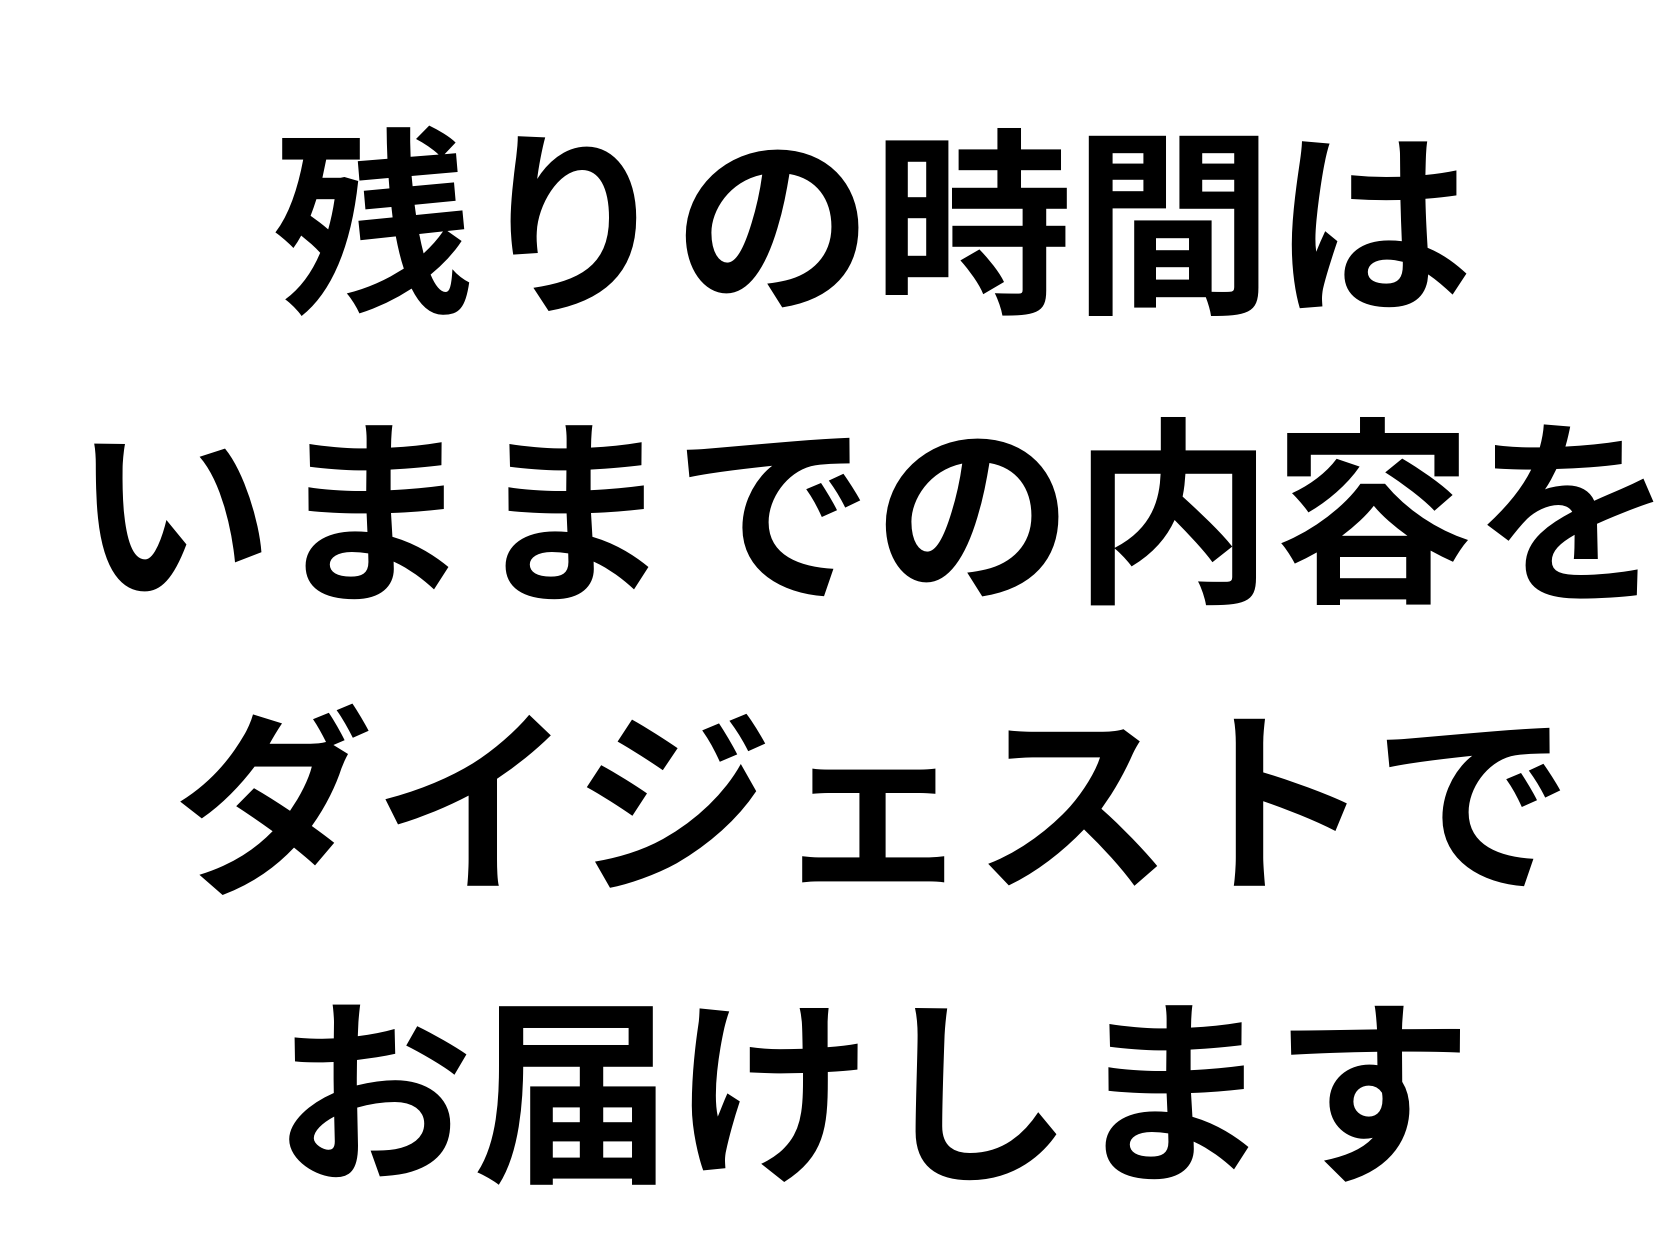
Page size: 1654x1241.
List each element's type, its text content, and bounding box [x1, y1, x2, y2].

text_box 残りの時間は いままでの内容を ダイジェストで お届けします [59, 59, 1588, 875]
